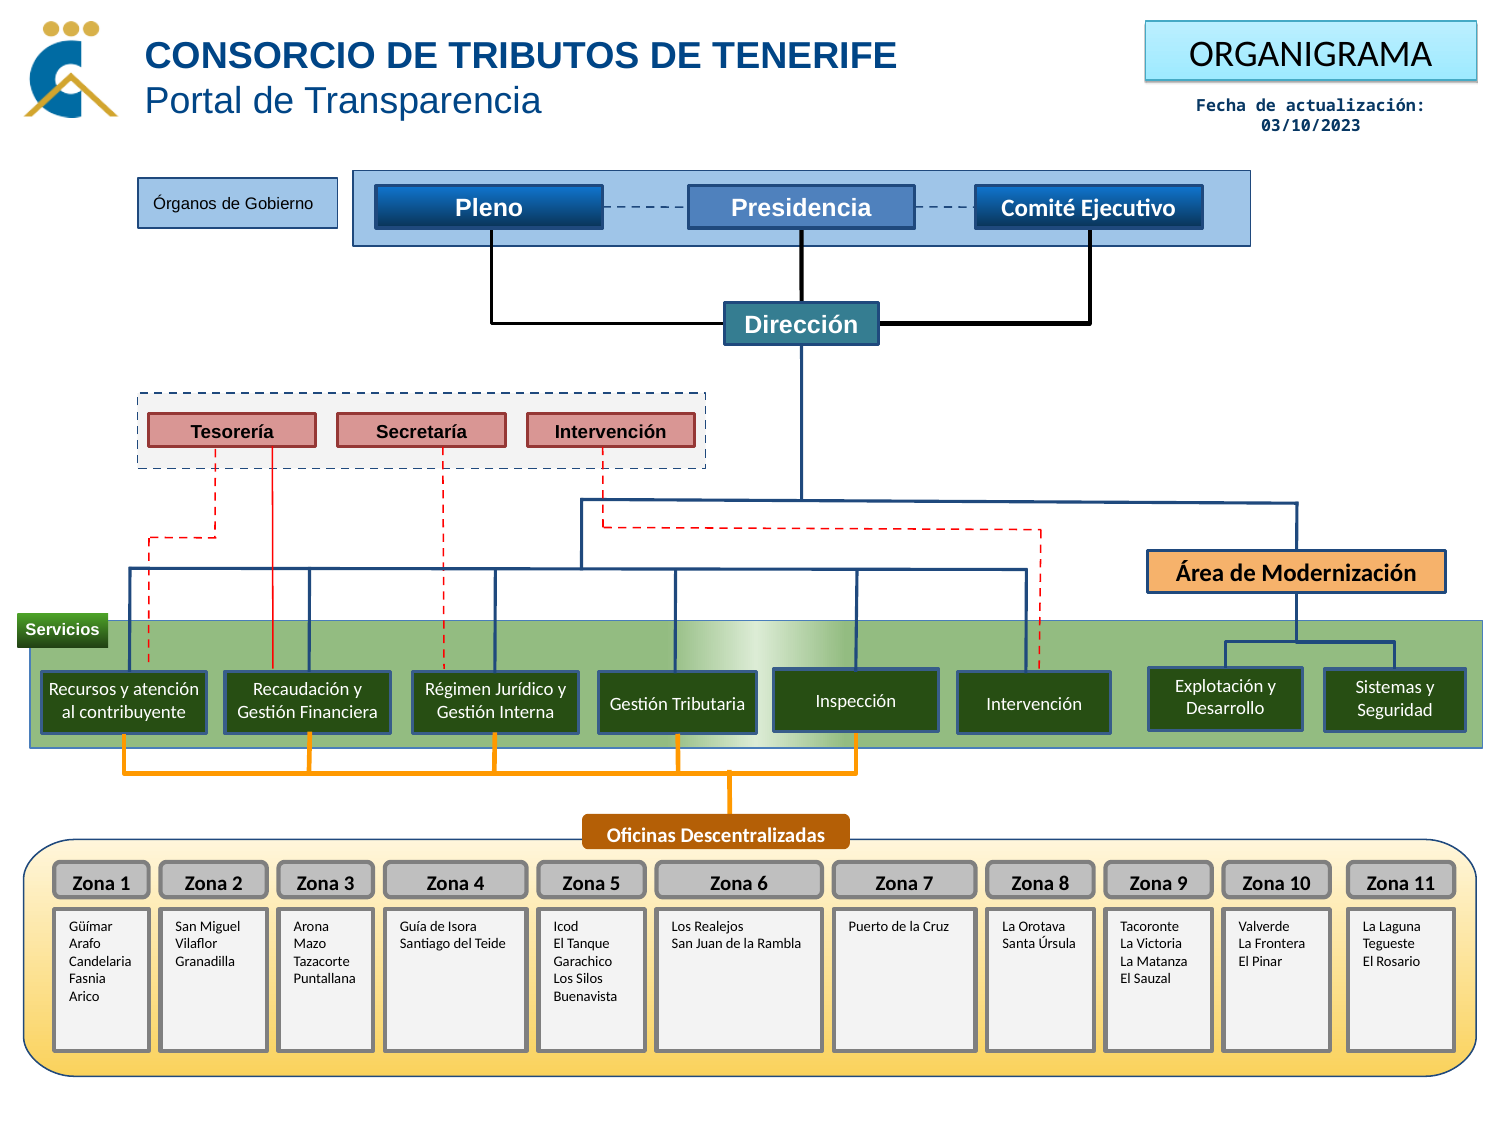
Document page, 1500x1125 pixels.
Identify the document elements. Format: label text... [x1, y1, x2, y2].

text_box Comité Ejecutivo [975, 185, 1203, 229]
text_box Recursos y atención al contribuyente [41, 671, 207, 734]
text_box Gestión Tributaria [598, 671, 757, 734]
text_box Puerto de la Cruz [834, 909, 975, 1051]
text_box Zona 4 [384, 861, 527, 898]
text_box Régimen Jurídico y Gestión Interna [412, 671, 579, 734]
text_box Órganos de Gobierno [138, 178, 338, 229]
text_box Zona 8 [987, 861, 1094, 898]
text_box Guía de Isora Santiago del Teide [385, 909, 527, 1051]
text_box La Laguna Tegueste El Rosario [1348, 909, 1454, 1051]
text_box Tesorería [148, 413, 316, 447]
text_box Icod El Tanque Garachico Los Silos Buenavista [538, 909, 645, 1051]
text_box [30, 620, 128, 748]
text_box Zona 6 [656, 861, 822, 898]
text_box Zona 3 [278, 861, 374, 898]
picture [23, 21, 119, 119]
text_box San Miguel Vilaflor Granadilla [160, 909, 267, 1051]
text_box Güímar Arafo Candelaria Fasnia Arico [54, 909, 149, 1051]
text_box Zona 1 [54, 861, 149, 898]
text_box Área de Modernización [1147, 550, 1446, 593]
text_box [23, 839, 1477, 1077]
text_box [137, 393, 706, 469]
text_box Dirección [724, 302, 879, 345]
text_box Recaudación y Gestión Financiera [224, 671, 391, 734]
text_box Intervención [527, 413, 695, 447]
text_box [311, 620, 493, 748]
text_box Sistemas y Seguridad [1324, 669, 1466, 732]
text_box [352, 170, 1251, 246]
text_box [677, 620, 854, 748]
text_box Secretaría [337, 413, 506, 447]
text_box [858, 620, 1483, 748]
text_box Servicios [17, 613, 109, 648]
text_box Tacoronte La Victoria La Matanza El Sauzal [1105, 909, 1212, 1051]
text_box Intervención [957, 671, 1111, 734]
text_box Zona 5 [538, 861, 645, 898]
text_box Zona 11 [1347, 861, 1455, 898]
text_box Presidencia [688, 185, 915, 229]
text_box Inspección [773, 669, 939, 732]
text_box Los Realejos San Juan de la Rambla [657, 909, 822, 1051]
text_box Fecha de actualización: 03/10/2023 [1145, 79, 1477, 150]
text_box Valverde La Frontera El Pinar [1224, 909, 1330, 1051]
text_box Zona 2 [160, 861, 267, 898]
text_box Arona Mazo Tazacorte Puntallana [279, 909, 373, 1051]
text_box Pleno [376, 185, 603, 229]
text_box ORGANIGRAMA [1146, 21, 1476, 79]
text_box Explotación y Desarrollo [1148, 667, 1303, 731]
text_box CONSORCIO DE TRIBUTOS DE TENERIFE Portal de Transparencia [129, 23, 1028, 162]
text_box [497, 620, 675, 748]
text_box Zona 7 [833, 861, 976, 898]
text_box Zona 9 [1105, 861, 1212, 898]
text_box La Orotava Santa Úrsula [987, 909, 1094, 1051]
text_box [126, 620, 307, 748]
text_box Oficinas Descentralizadas [582, 813, 850, 850]
text_box Zona 10 [1223, 861, 1330, 898]
